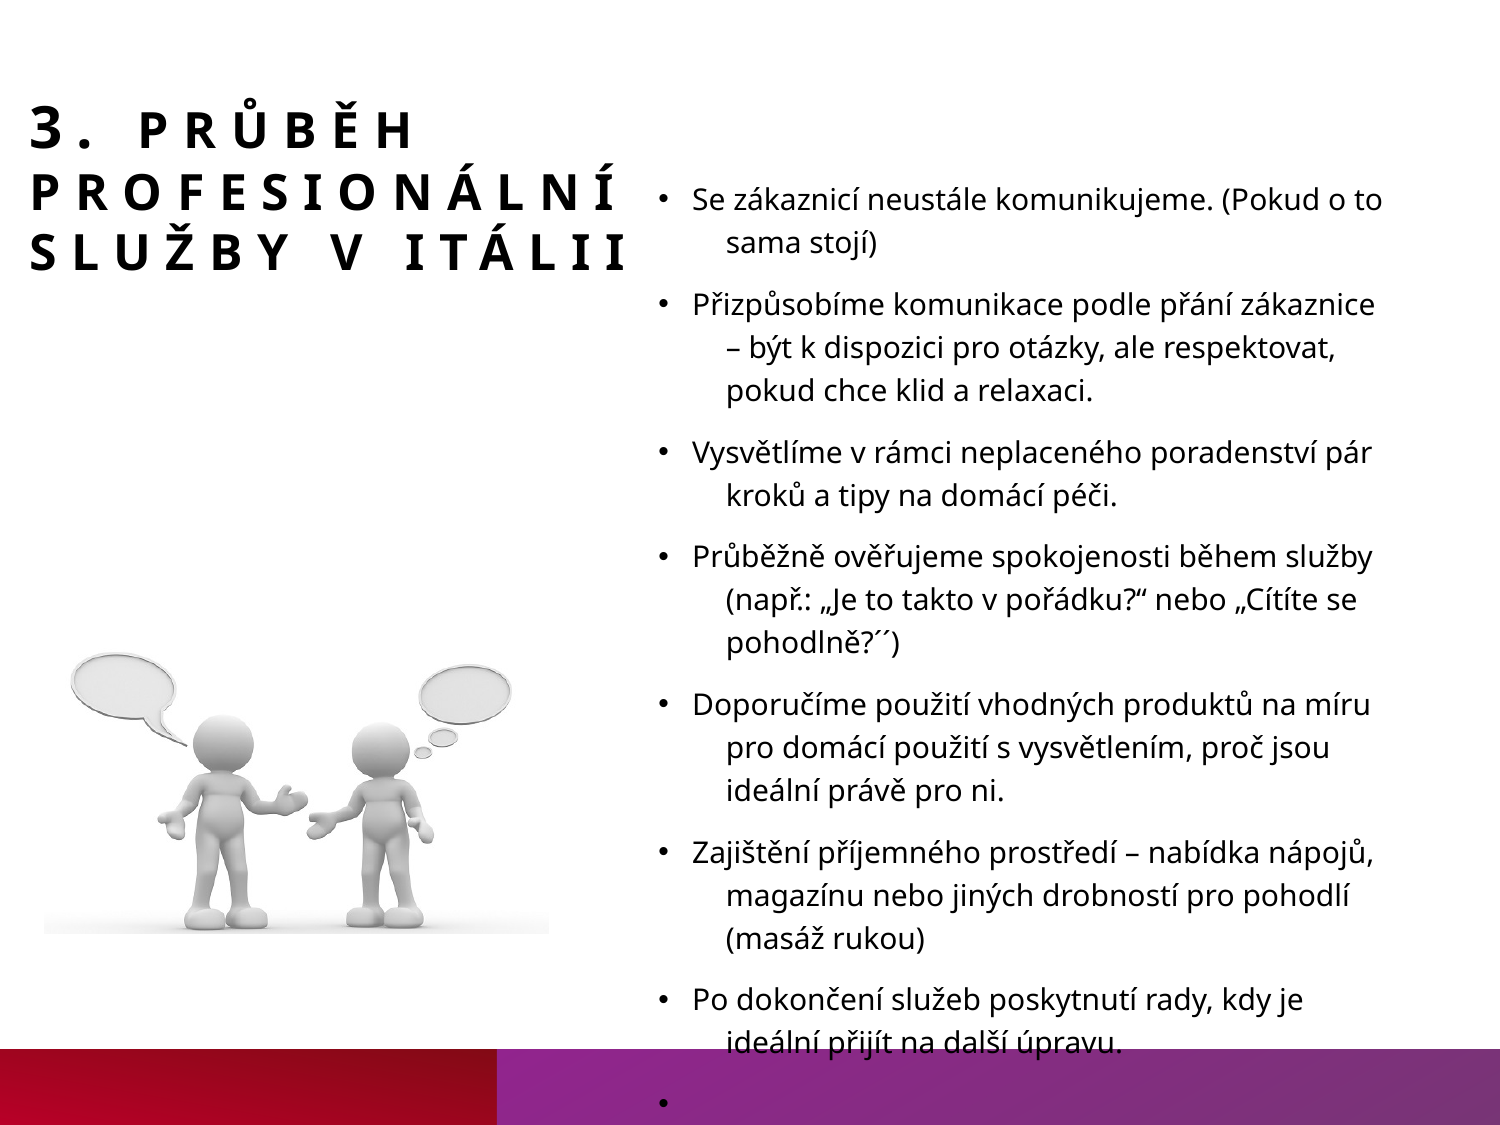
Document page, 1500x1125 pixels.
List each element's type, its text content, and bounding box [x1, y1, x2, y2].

picture [44, 647, 549, 934]
list Se zákaznicí neustále komunikujeme. (Pokud o to sama stojí) Přizpůsobíme komunikace podle přání zákaznice – být k dispozici pro otázky, ale respektovat, pokud chce klid a relaxaci. Vysvětlíme v rámci neplaceného poradenství pár kroků a tipy na domácí péči. Průběžně ověřujeme spokojenosti během služby (např.: „Je to takto v pořádku?“ nebo „Cítíte se pohodlně?´´) Doporučíme použití vhodných produktů na míru pro domácí použití s vysvětlením, proč jsou ideální právě pro ni. Zajištění příjemného prostředí – nabídka nápojů, magazínu nebo jiných drobností pro pohodlí (masáž rukou) Po dokončení služeb poskytnutí rady, kdy je ideální přijít na další úpravu. [658, 173, 1397, 1065]
title 3. Průběh profesionální služby v Itálii [29, 9, 659, 280]
